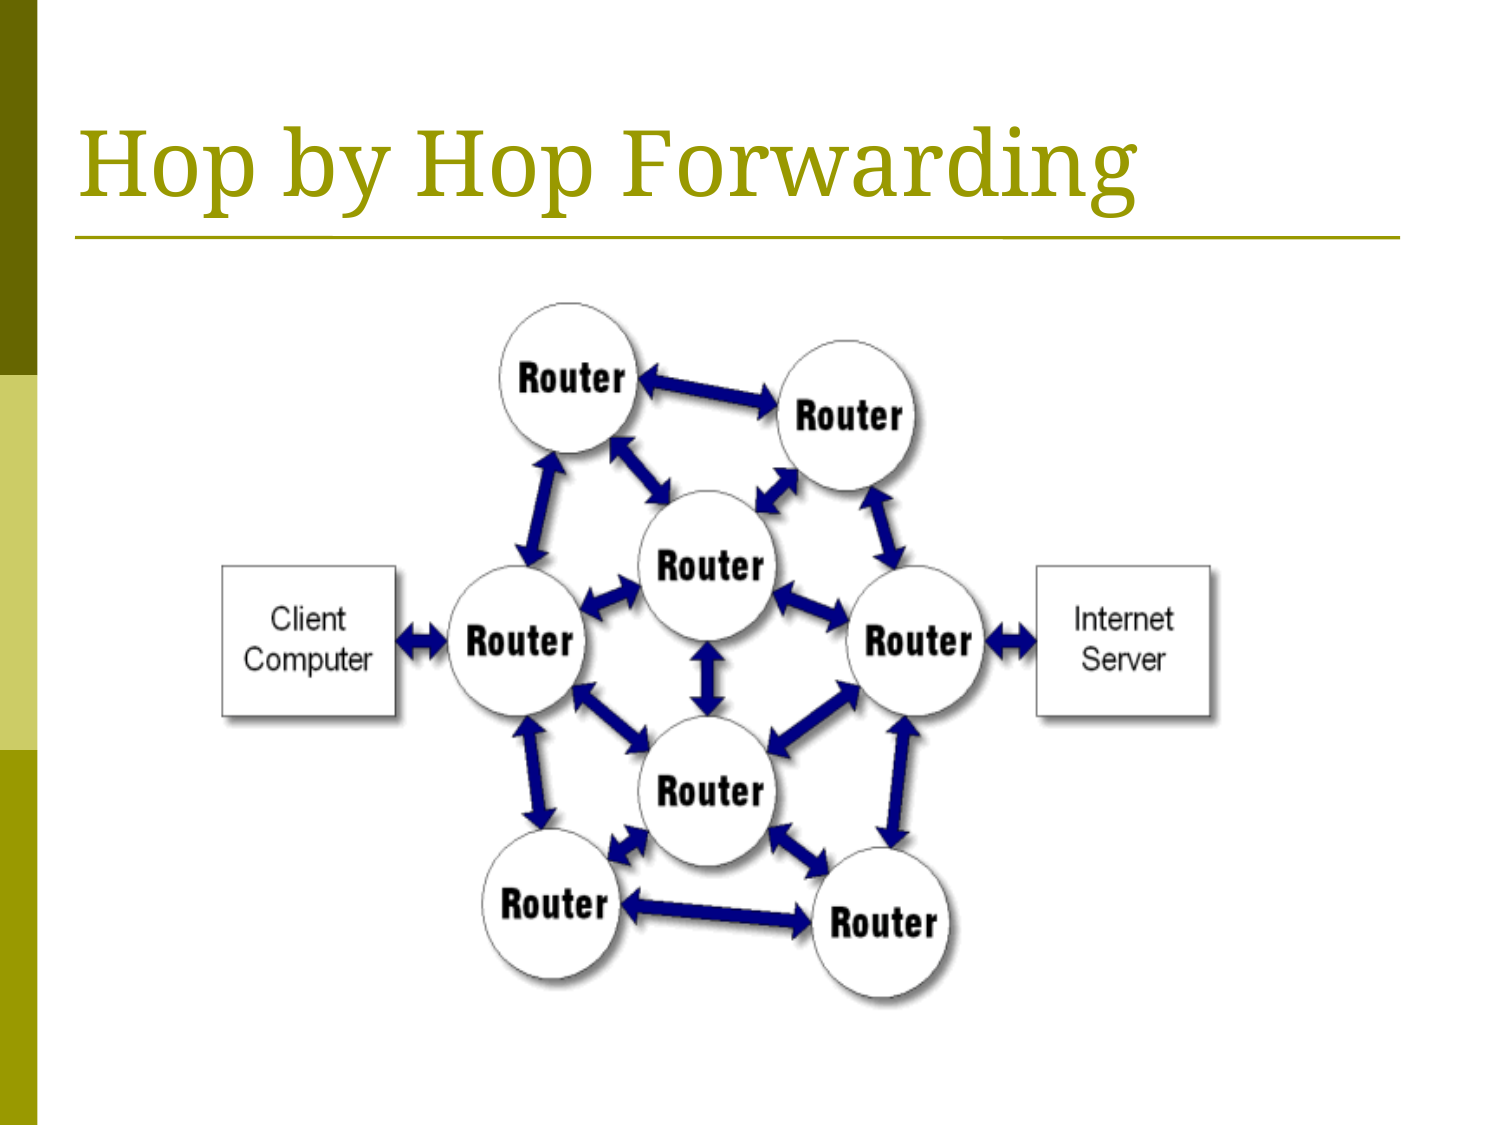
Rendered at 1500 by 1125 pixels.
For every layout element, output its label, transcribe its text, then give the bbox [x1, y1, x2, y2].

picture [220, 301, 1225, 1014]
title Hop by Hop Forwarding [62, 43, 1338, 225]
